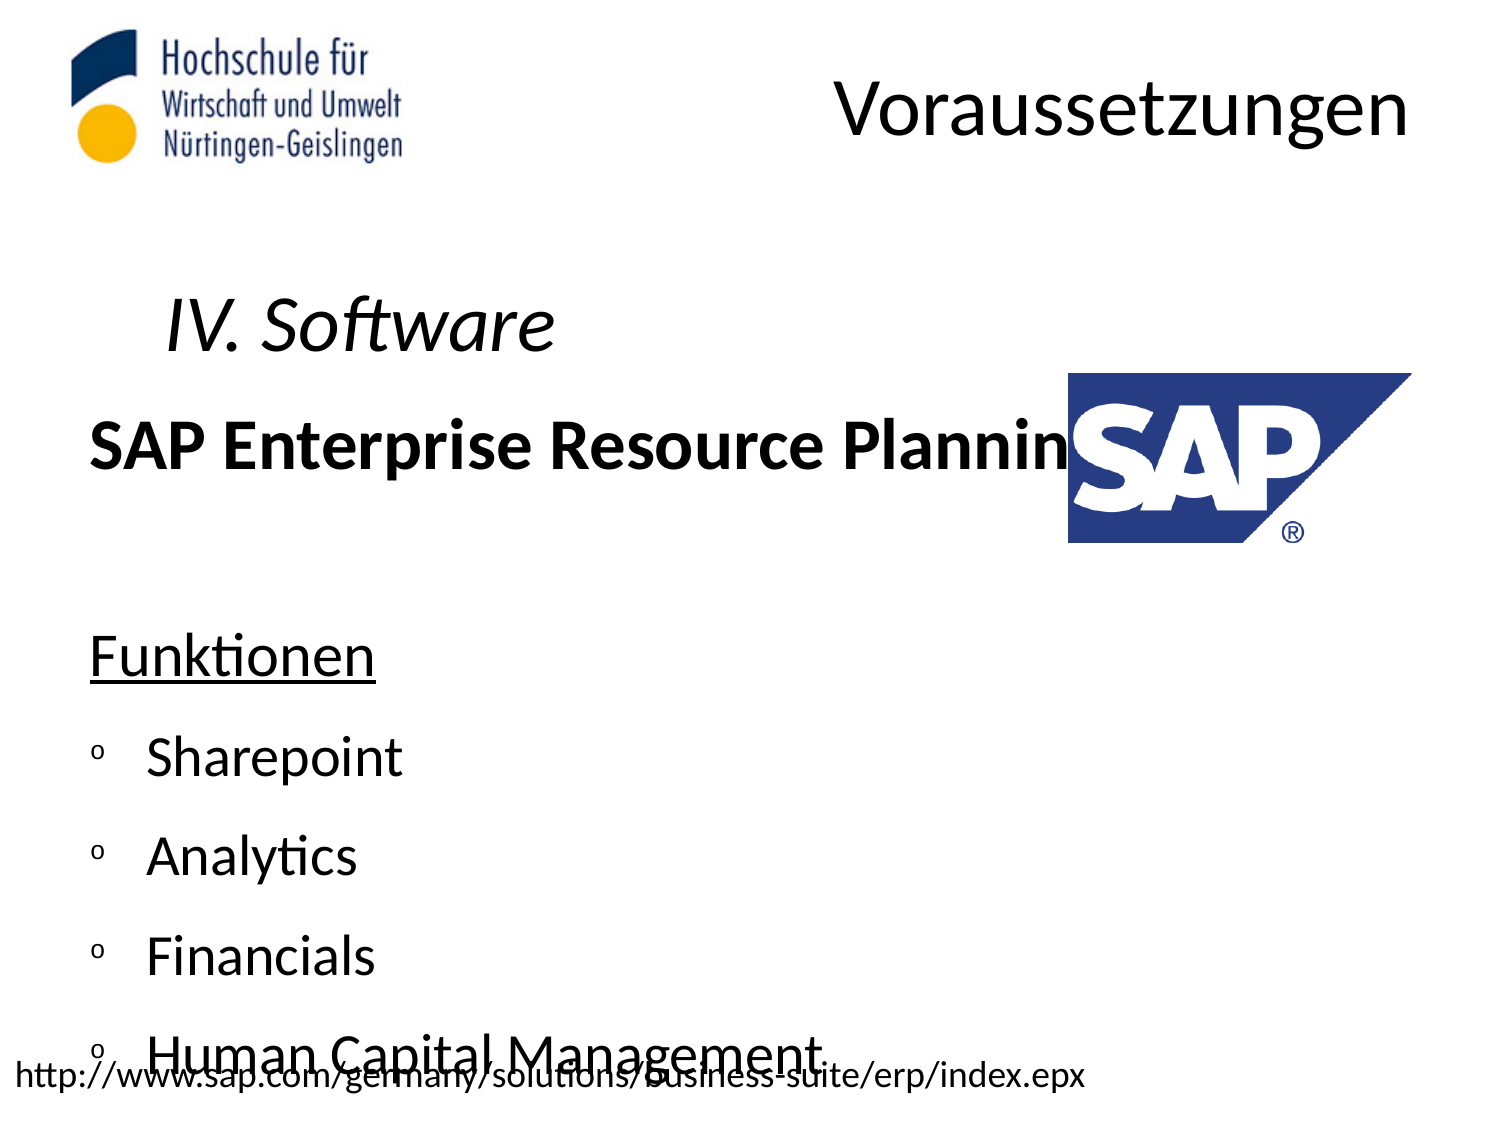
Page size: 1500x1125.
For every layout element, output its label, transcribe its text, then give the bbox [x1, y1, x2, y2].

picture [1068, 373, 1412, 543]
title Voraussetzungen [75, 45, 1425, 233]
footer http://www.sap.com/germany/solutions/business-suite/erp/index.epx [0, 1042, 1500, 1103]
list IV. Software SAP Enterprise Resource Planning Funktionen Sharepoint Analytics Financials Human Capital Management Operations Corporate Services [75, 262, 1425, 1005]
picture [3, 19, 472, 176]
